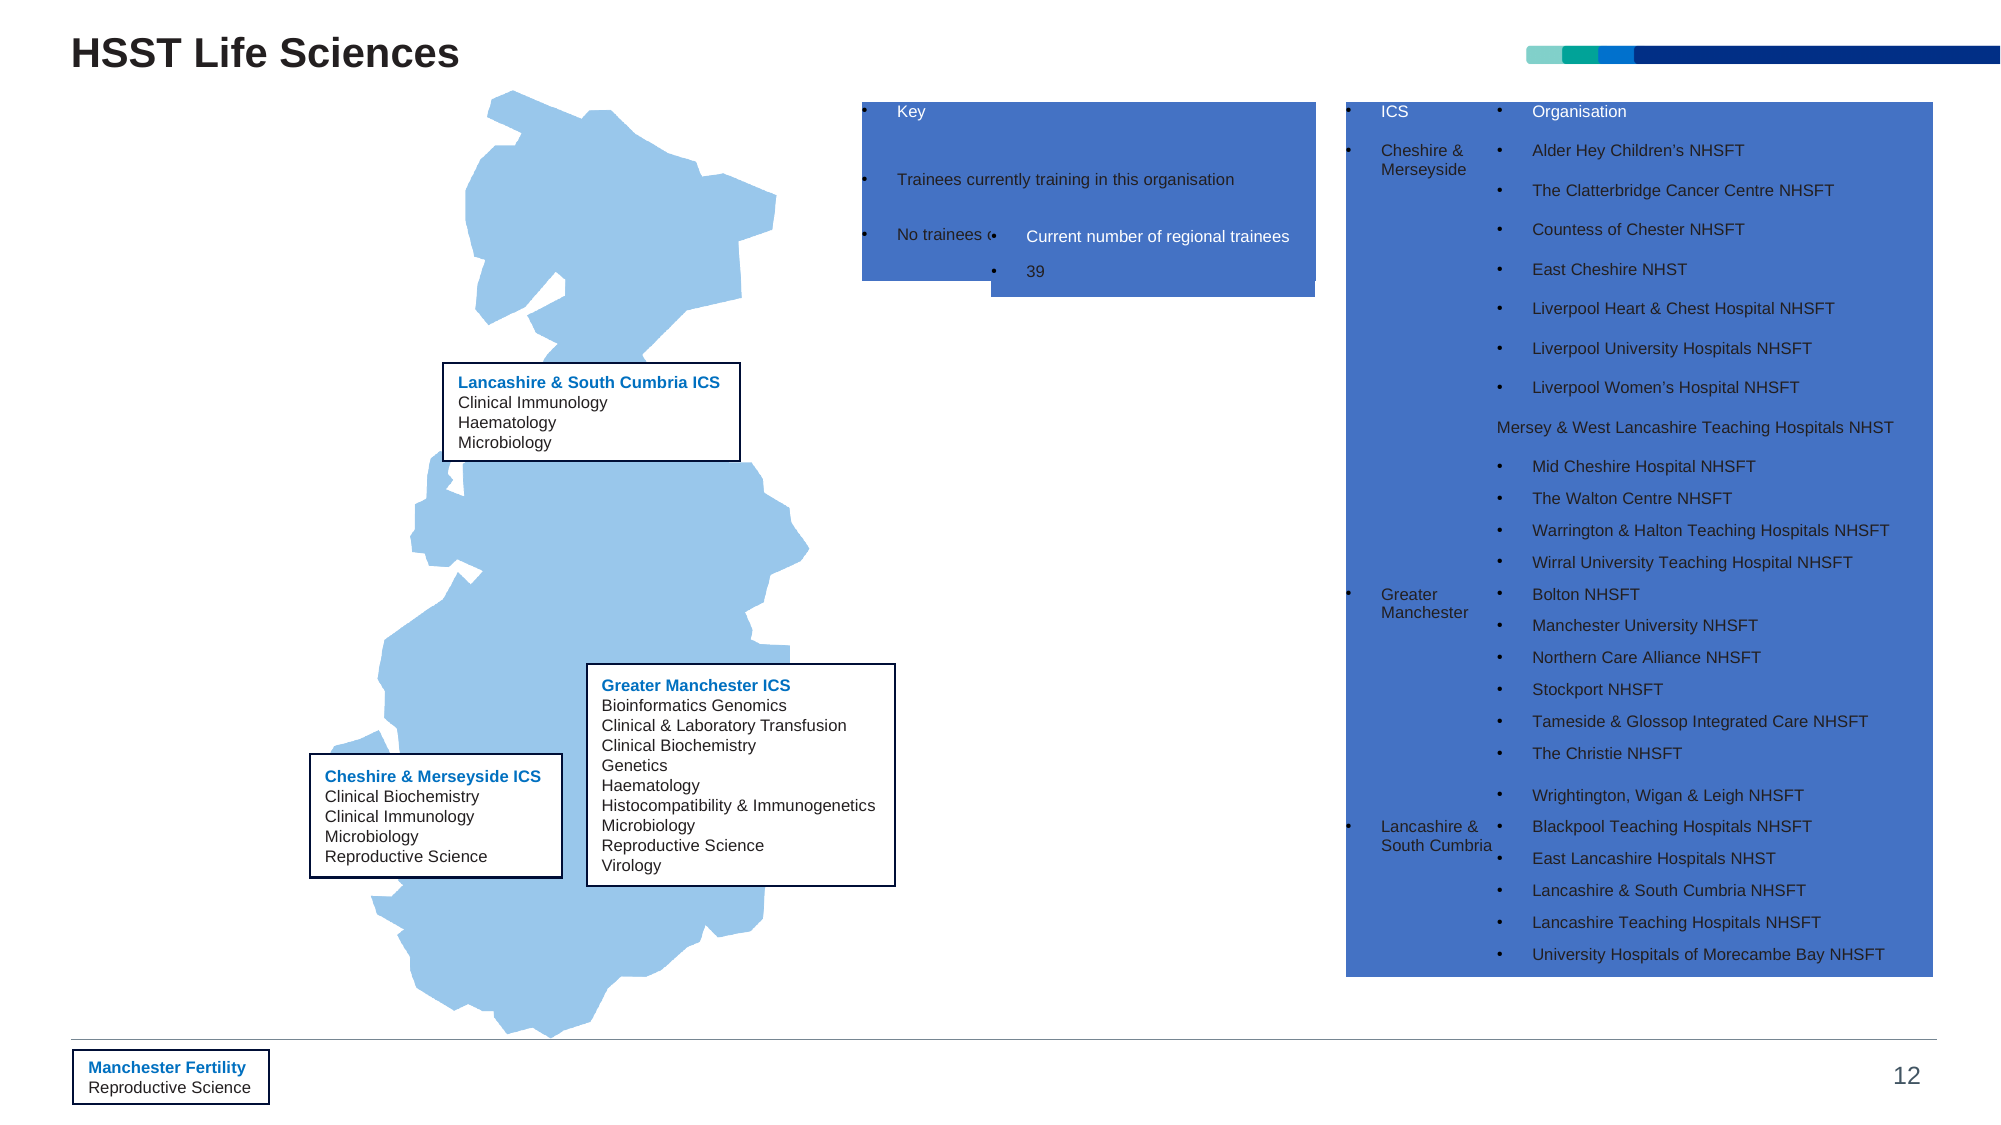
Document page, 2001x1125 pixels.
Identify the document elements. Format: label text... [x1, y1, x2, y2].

table_header [1259, 102, 1316, 170]
table_cell Alder Hey Children’s NHSFT [1497, 141, 1933, 181]
table_cell Lancashire Teaching Hospitals NHSFT [1497, 913, 1933, 945]
table_cell Northern Care Alliance NHSFT [1497, 648, 1933, 680]
table_cell Tameside & Glossop Integrated Care NHSFT [1497, 712, 1933, 744]
table_header ICS [1346, 102, 1497, 141]
table_cell Greater Manchester [1346, 585, 1497, 818]
table_cell Liverpool Heart & Chest Hospital NHSFT [1497, 299, 1933, 339]
table_cell East Cheshire NHST [1497, 260, 1933, 299]
text_box Lancashire & South Cumbria ICS Clinical Immunology Haematology Microbiology [443, 363, 740, 461]
text_box Manchester Fertility Reproductive Science [73, 1050, 269, 1104]
table_cell The Christie NHSFT [1497, 744, 1933, 786]
table_cell Bolton NHSFT [1497, 585, 1933, 617]
table_header Organisation [1497, 102, 1933, 141]
table_header Key [862, 102, 1259, 170]
table_cell Warrington & Halton Teaching Hospitals NHSFT [1497, 521, 1933, 553]
title HSST Life Sciences [70, 32, 1513, 79]
table_cell 39 [991, 262, 1315, 297]
table_cell Mersey & West Lancashire Teaching Hospitals NHST [1497, 418, 1933, 457]
table_cell Lancashire & South Cumbria [1346, 818, 1497, 977]
table_cell Countess of Chester NHSFT [1497, 220, 1933, 260]
table_cell Liverpool Women’s Hospital NHSFT [1497, 378, 1933, 418]
table_cell East Lancashire Hospitals NHST [1497, 849, 1933, 881]
table_cell Lancashire & South Cumbria NHSFT [1497, 881, 1933, 913]
table_header Current number of regional trainees [991, 227, 1315, 262]
table_cell The Walton Centre NHSFT [1497, 489, 1933, 521]
table_cell Wrightington, Wigan & Leigh NHSFT [1497, 786, 1933, 818]
table_cell The Clatterbridge Cancer Centre NHSFT [1497, 181, 1933, 220]
table_cell Cheshire & Merseyside [1346, 141, 1497, 585]
table_cell [1259, 170, 1316, 226]
table_cell Manchester University NHSFT [1497, 617, 1933, 648]
table_cell Blackpool Teaching Hospitals NHSFT [1497, 818, 1933, 849]
table_cell Mid Cheshire Hospital NHSFT [1497, 457, 1933, 489]
table_cell Liverpool University Hospitals NHSFT [1497, 339, 1933, 378]
picture [303, 79, 848, 1053]
table_cell University Hospitals of Morecambe Bay NHSFT [1497, 945, 1933, 977]
table_cell Stockport NHSFT [1497, 680, 1933, 712]
table_cell Trainees currently training in this organisation [862, 170, 1259, 226]
text_box Cheshire & Merseyside ICS Clinical Biochemistry Clinical Immunology Microbiology Reproductive Science [310, 754, 562, 878]
table_cell No trainees currently training in this organisation [862, 226, 1259, 281]
table_cell Wirral University Teaching Hospital NHSFT [1497, 553, 1933, 585]
text_box Greater Manchester ICS Bioinformatics Genomics Clinical & Laboratory Transfusion Clinical Biochemistry Genetics Haematology Histocompatibility & Immunogenetics Microbiology Reproductive Science Virology [587, 664, 895, 886]
